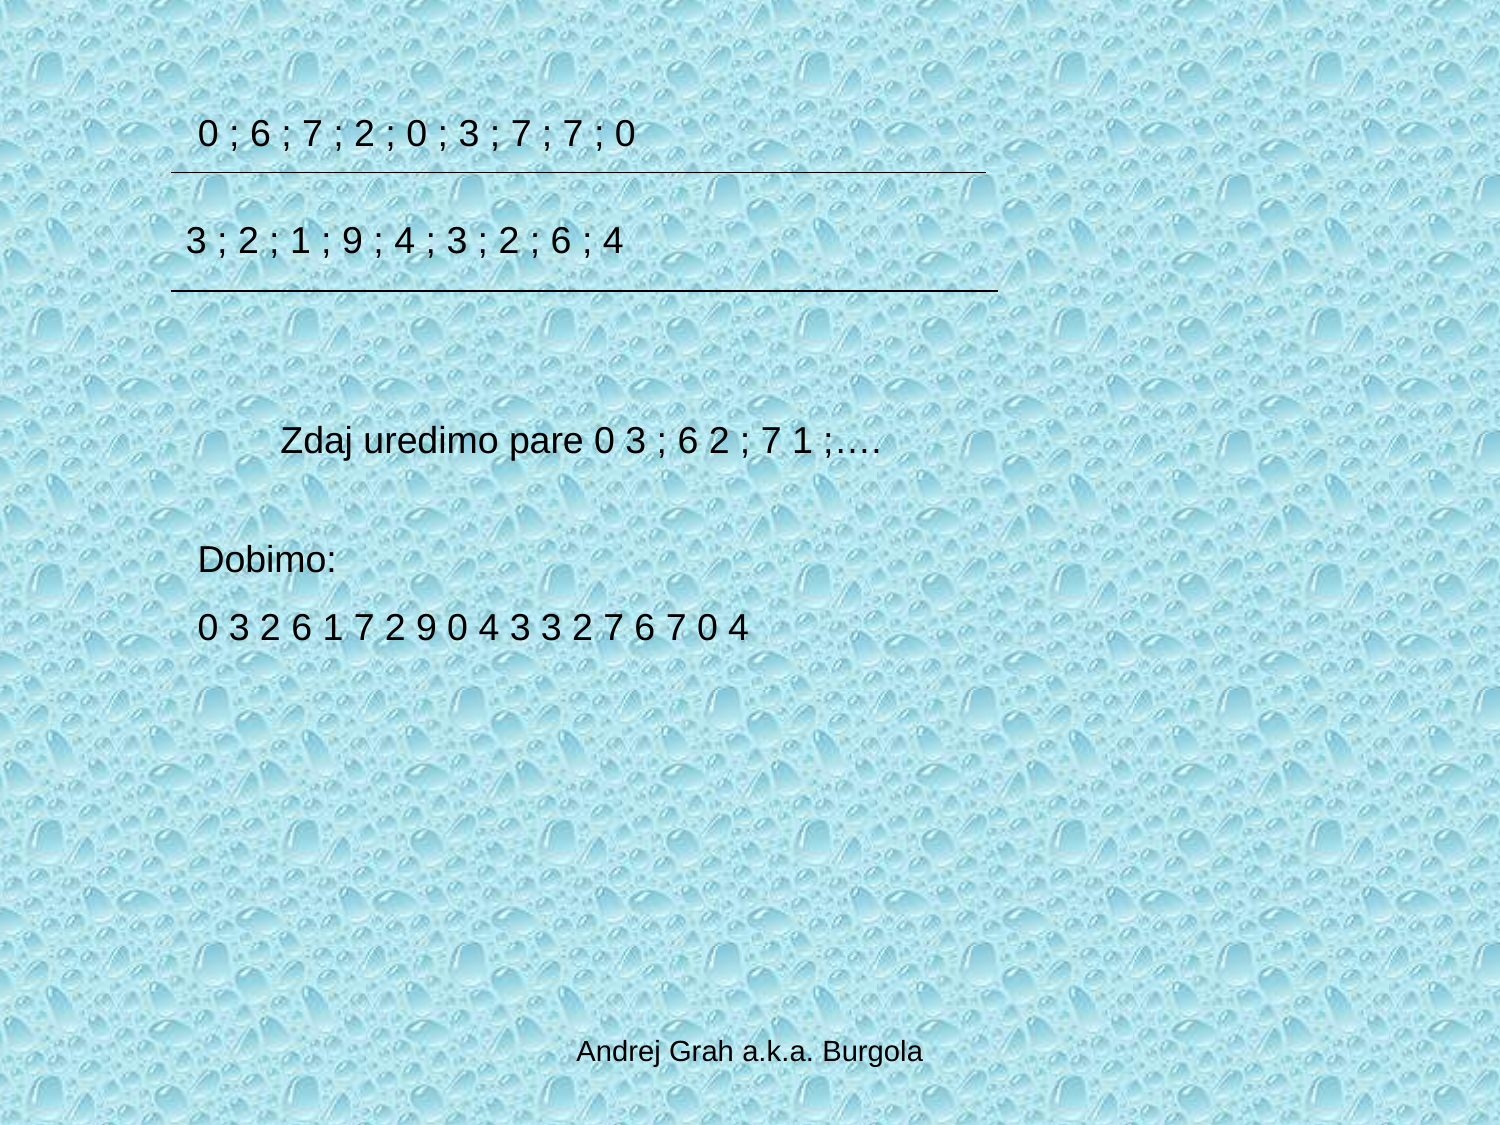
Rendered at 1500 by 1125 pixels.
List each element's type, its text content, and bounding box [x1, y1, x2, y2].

text_box Andrej Grah a.k.a. Burgola [512, 1024, 988, 1103]
text_box 3 ; 2 ; 1 ; 9 ; 4 ; 3 ; 2 ; 6 ; 4 [171, 207, 1022, 269]
text_box 0 ; 6 ; 7 ; 2 ; 0 ; 3 ; 7 ; 7 ; 0 [183, 101, 1022, 163]
text_box Dobimo: 0 3 2 6 1 7 2 9 0 4 3 3 2 7 6 7 0 4 [183, 527, 1294, 656]
picture [0, 0, 1500, 1125]
text_box Zdaj uredimo pare 0 3 ; 6 2 ; 7 1 ;…. [265, 408, 1270, 470]
